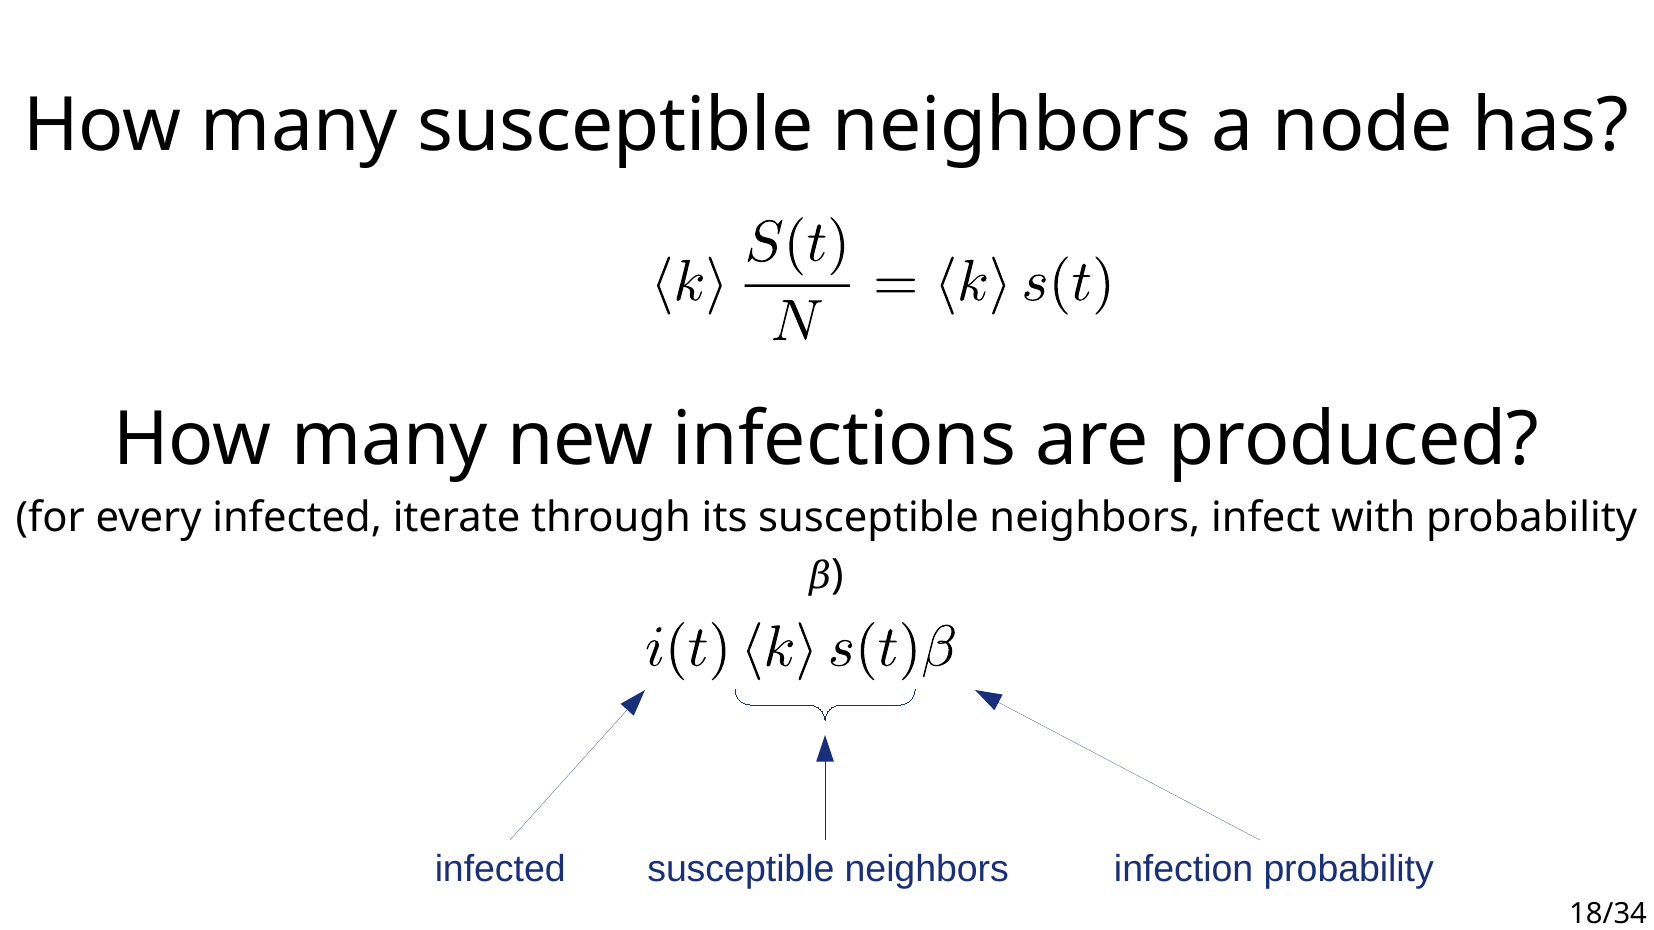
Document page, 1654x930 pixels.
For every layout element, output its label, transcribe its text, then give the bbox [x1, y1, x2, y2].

text_box infected [420, 840, 581, 897]
text_box [650, 217, 1115, 341]
title How many new infections are produced? (for every infected, iterate through its susceptible neighbors, infect with probability β) [0, 427, 1653, 558]
text_box susceptible neighbors [632, 840, 1048, 897]
title How many susceptible neighbors a node has? [0, 0, 1653, 243]
text_box [644, 622, 958, 681]
text_box infection probability [1099, 840, 1515, 897]
